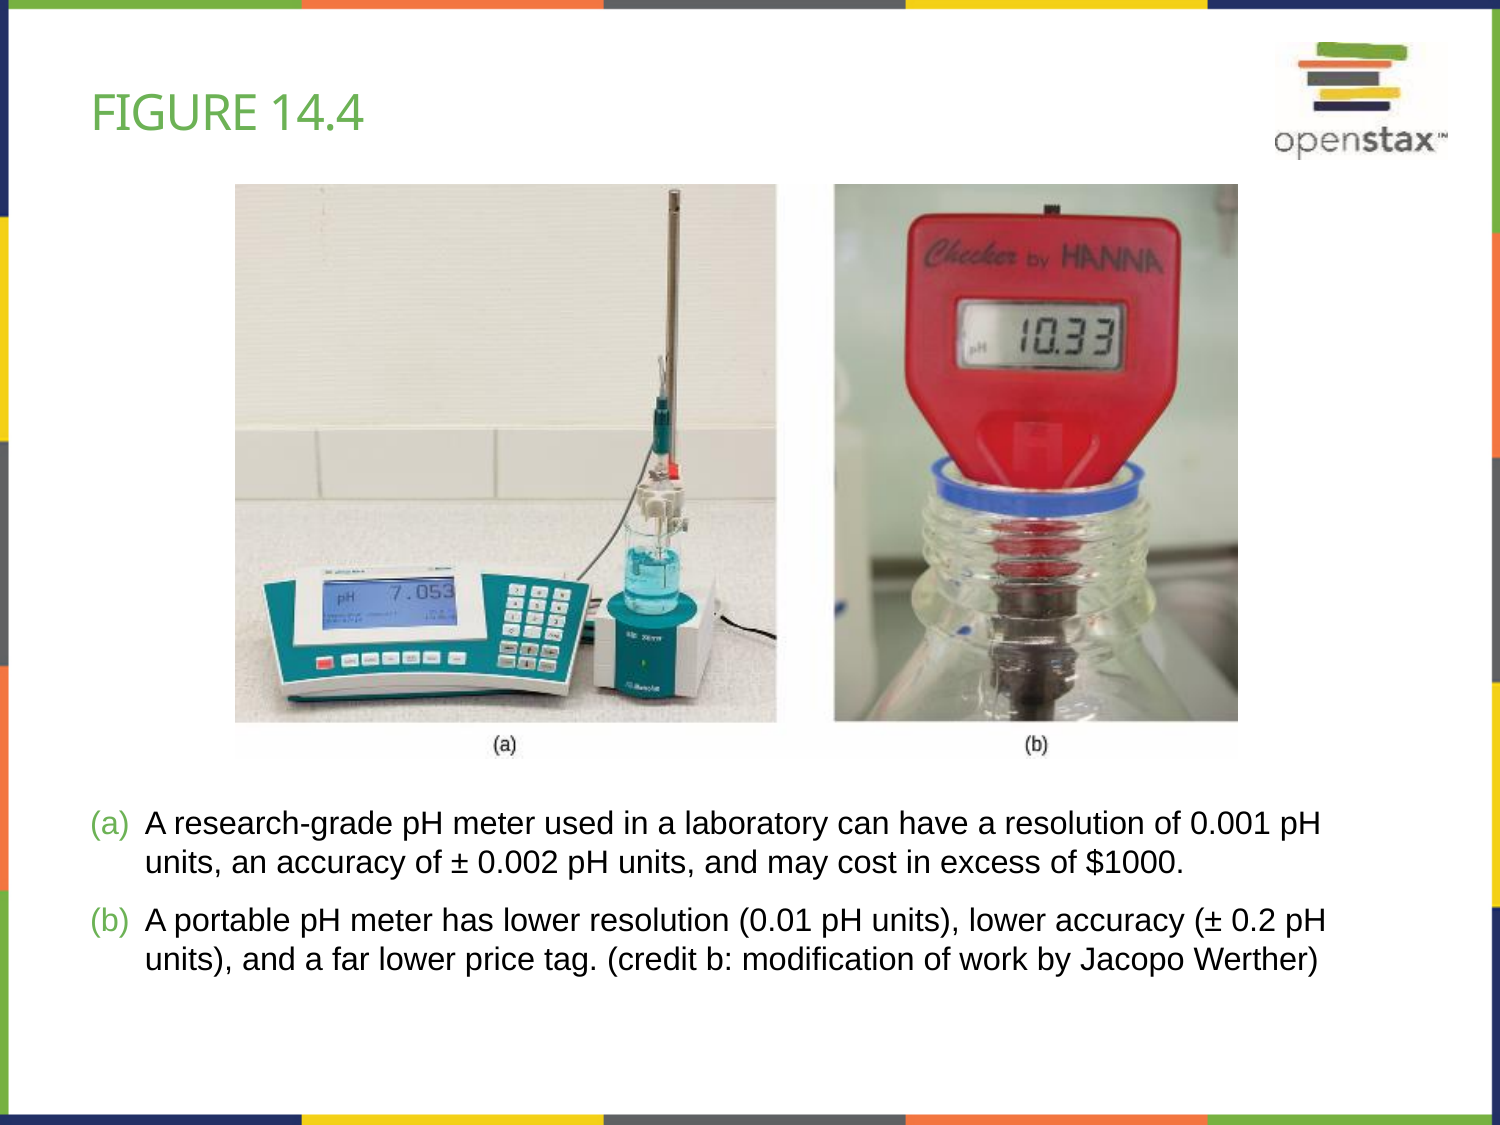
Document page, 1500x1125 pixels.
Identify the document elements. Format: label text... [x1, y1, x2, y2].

picture [0, 0, 1500, 1125]
list A research-grade pH meter used in a laboratory can have a resolution of 0.001 pH units, an accuracy of ± 0.002 pH units, and may cost in excess of $1000. A portable pH meter has lower resolution (0.01 pH units), lower accuracy (± 0.2 pH units), and a far lower price tag. (credit b: modification of work by Jacopo Werther) [75, 794, 1398, 986]
title Figure 14.4 [75, 39, 1398, 148]
